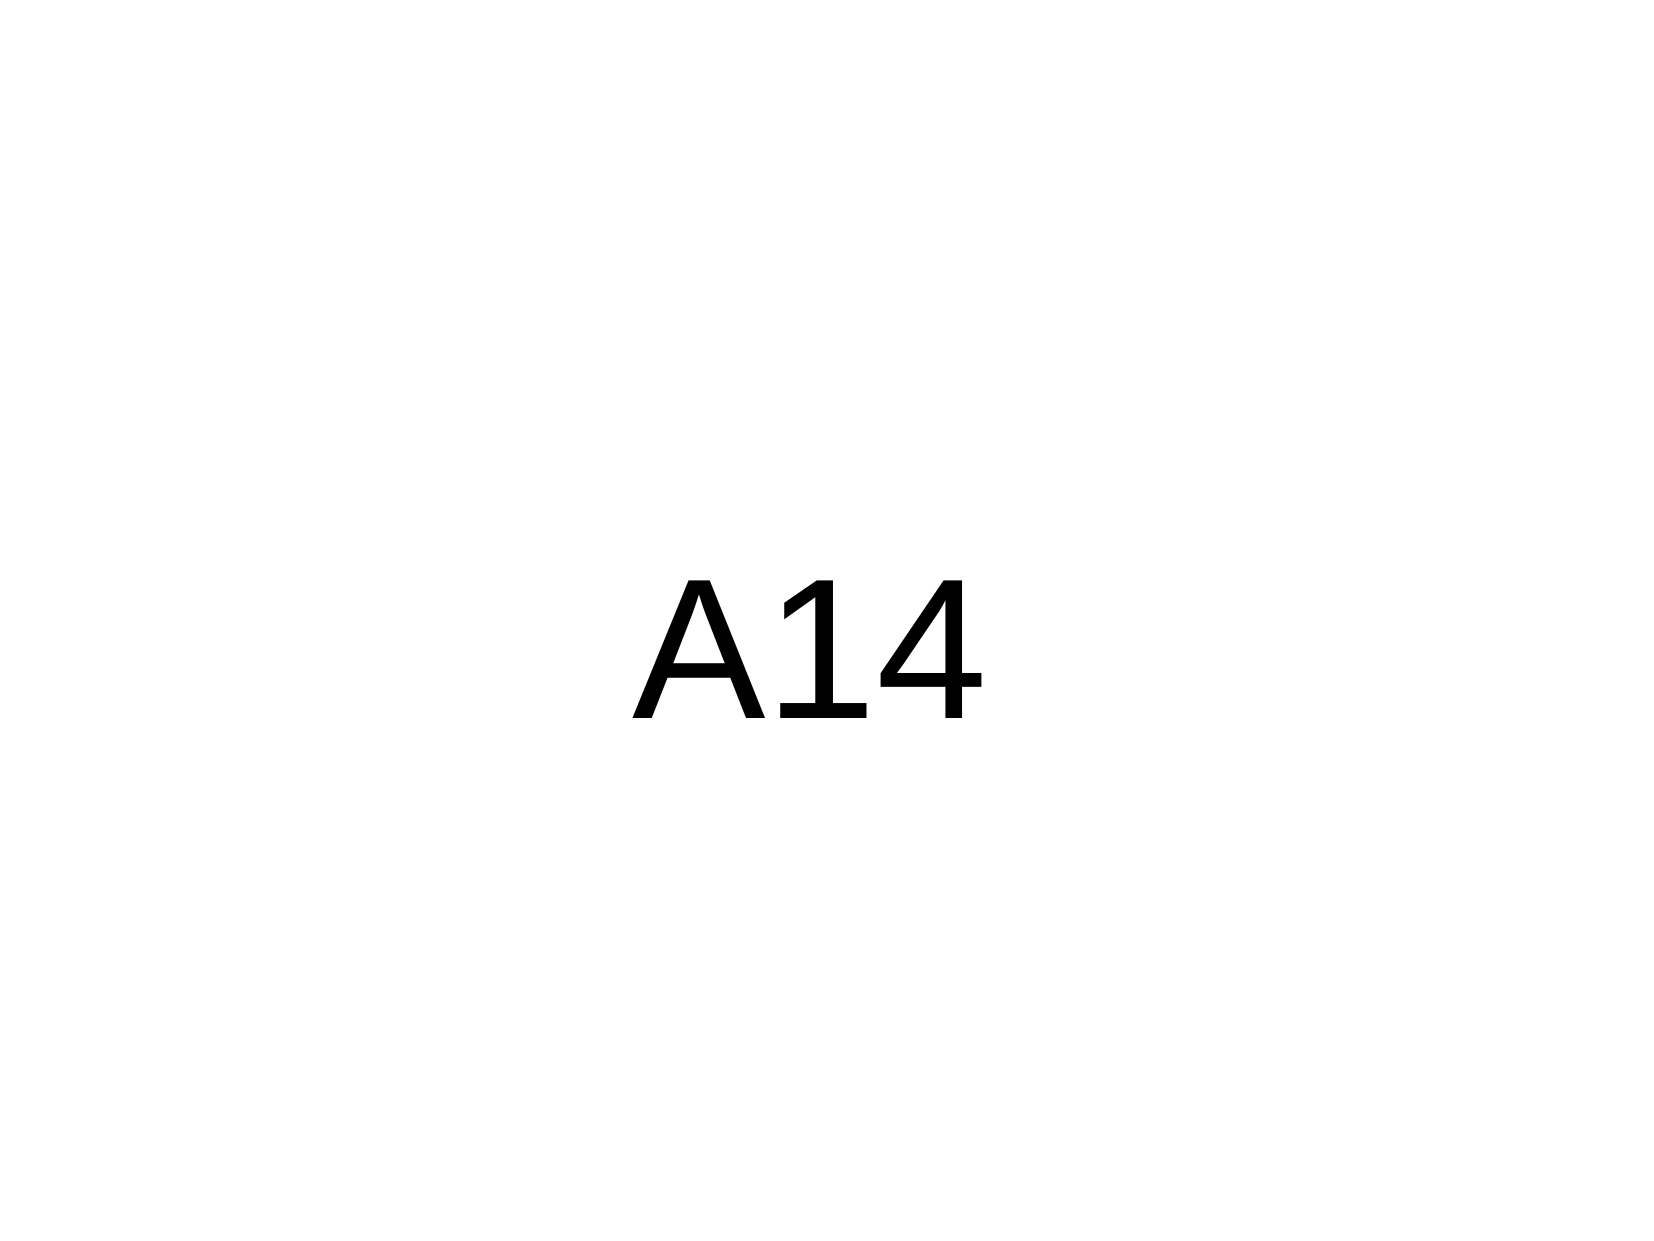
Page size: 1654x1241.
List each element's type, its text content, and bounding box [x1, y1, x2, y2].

subtitle A14 [82, 290, 1538, 1010]
